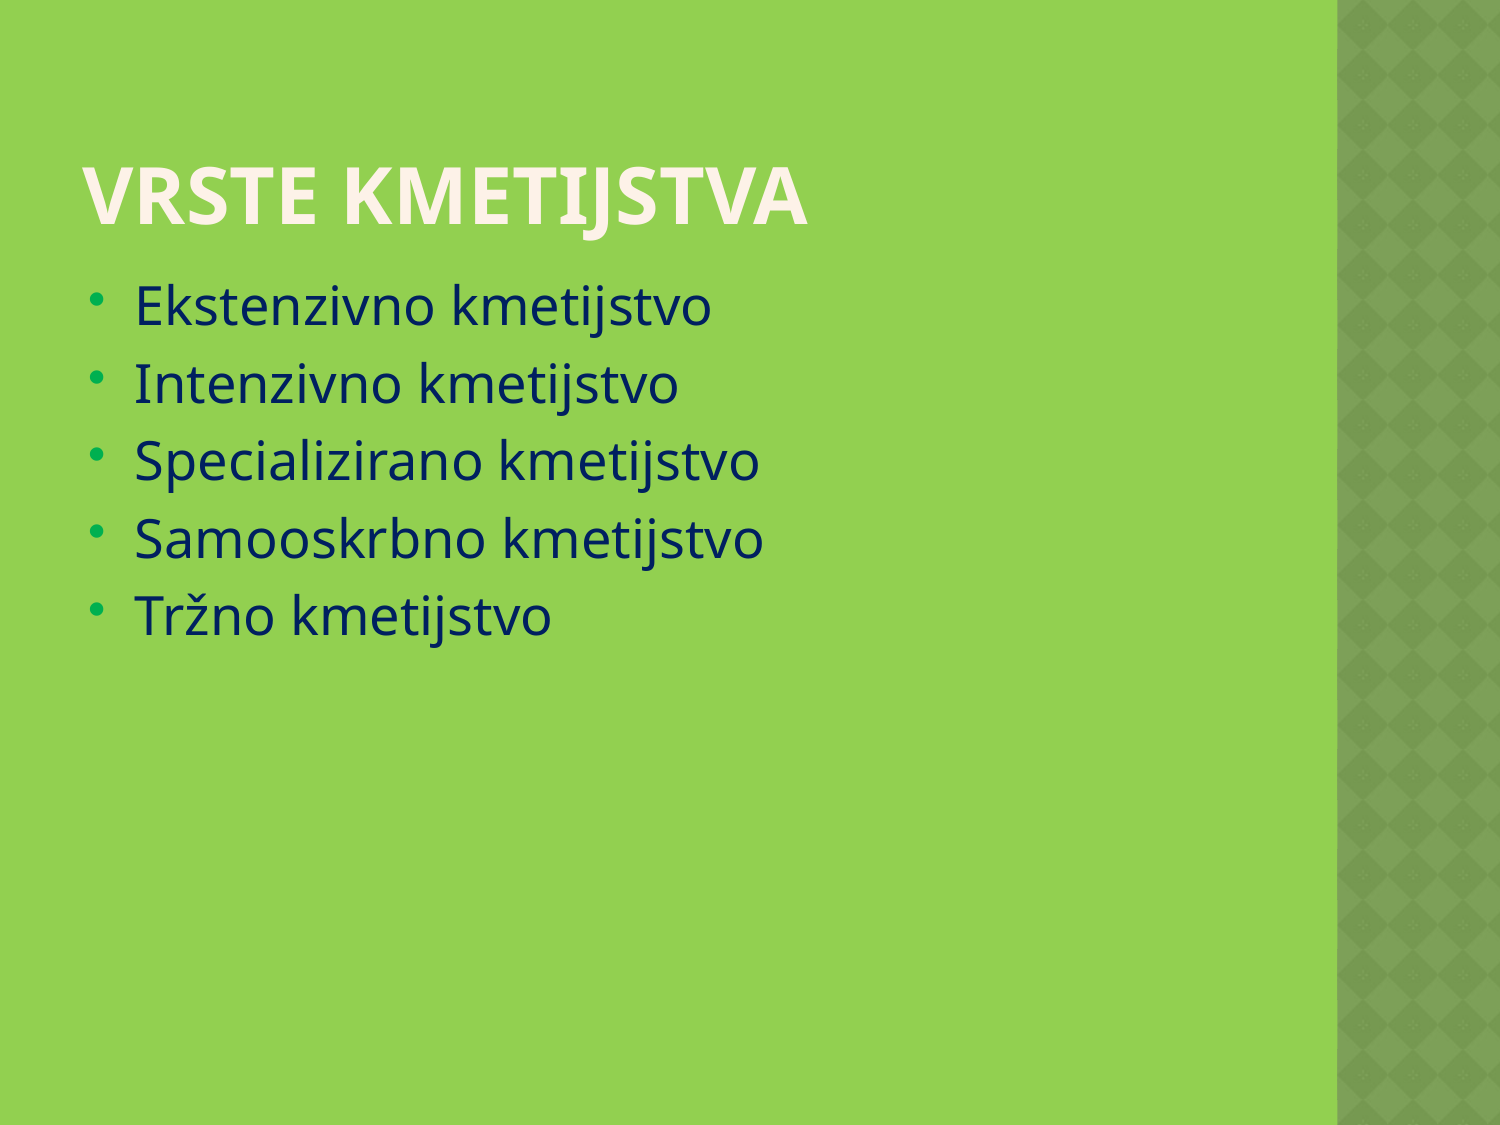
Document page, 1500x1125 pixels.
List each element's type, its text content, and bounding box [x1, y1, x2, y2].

list Ekstenzivno kmetijstvo Intenzivno kmetijstvo Specializirano kmetijstvo Samooskrbno kmetijstvo Tržno kmetijstvo [75, 264, 1263, 1060]
title Vrste kmetijstva [75, 52, 1263, 240]
